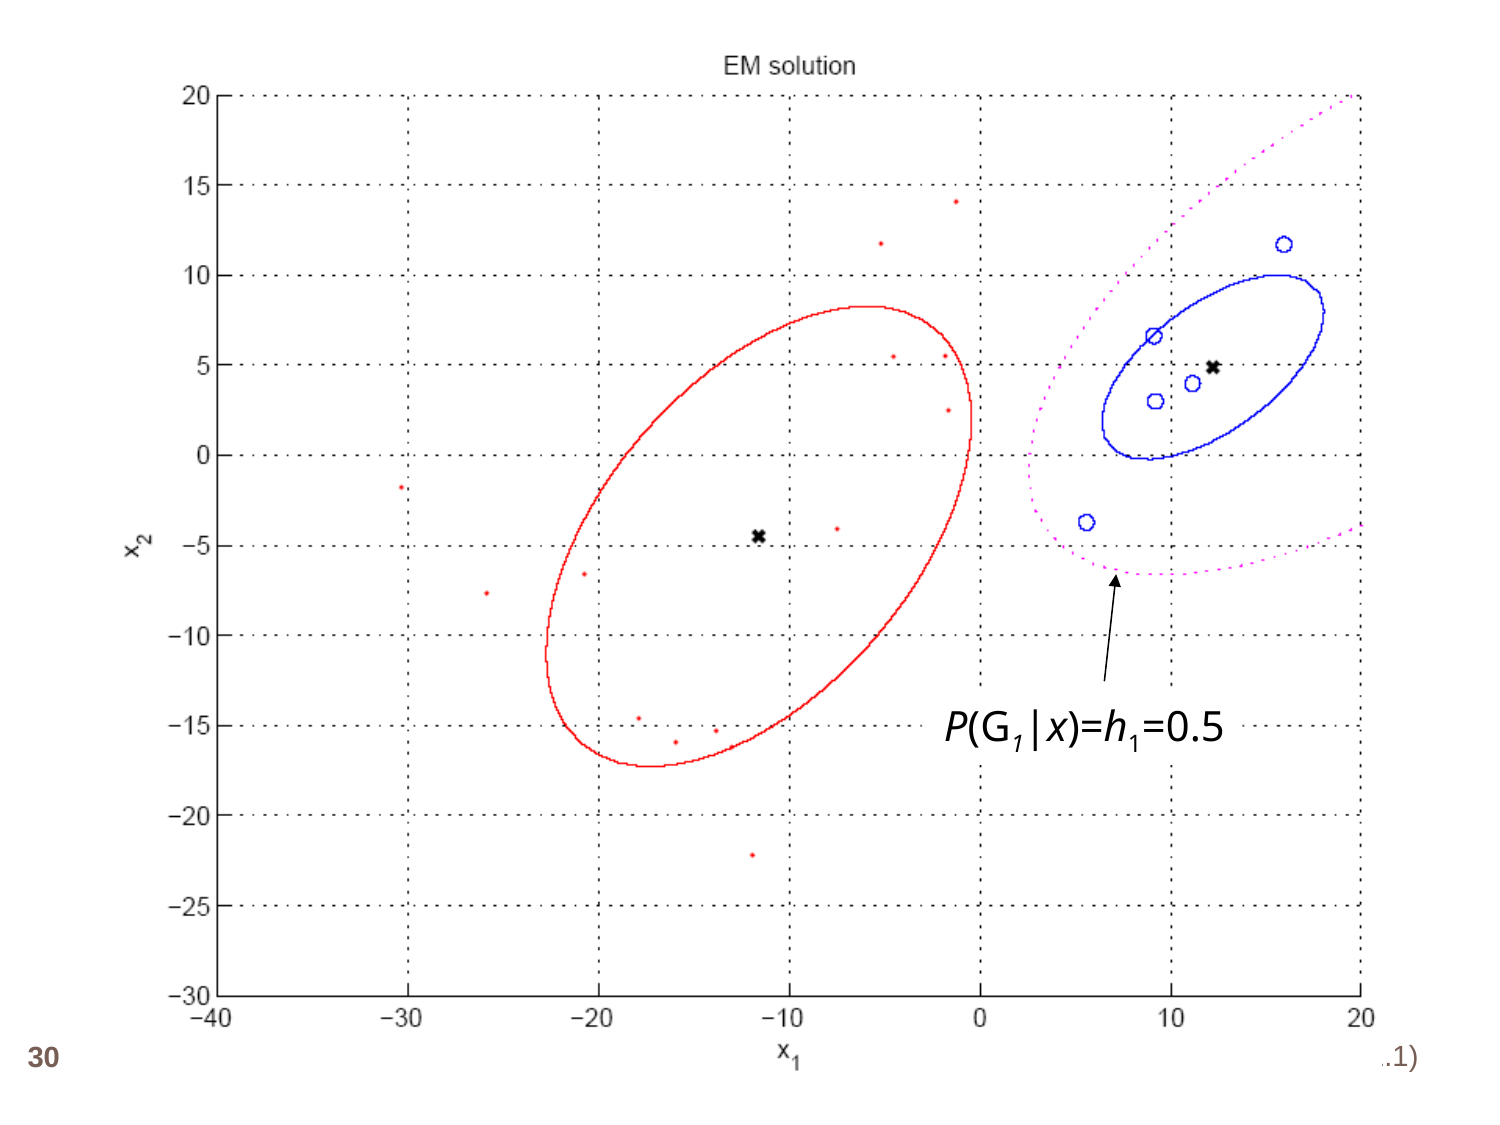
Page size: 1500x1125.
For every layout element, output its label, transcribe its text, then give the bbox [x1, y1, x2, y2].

picture [112, 42, 1382, 1074]
text_box <number> [0, 1025, 88, 1088]
text_box P(G1|x)=h1=0.5 [929, 692, 1240, 765]
text_box Lecture Notes for E ALPAYDIN 2004 Introduction to Machine Learning © The MIT Press (V1.1) [99, 1025, 1436, 1085]
